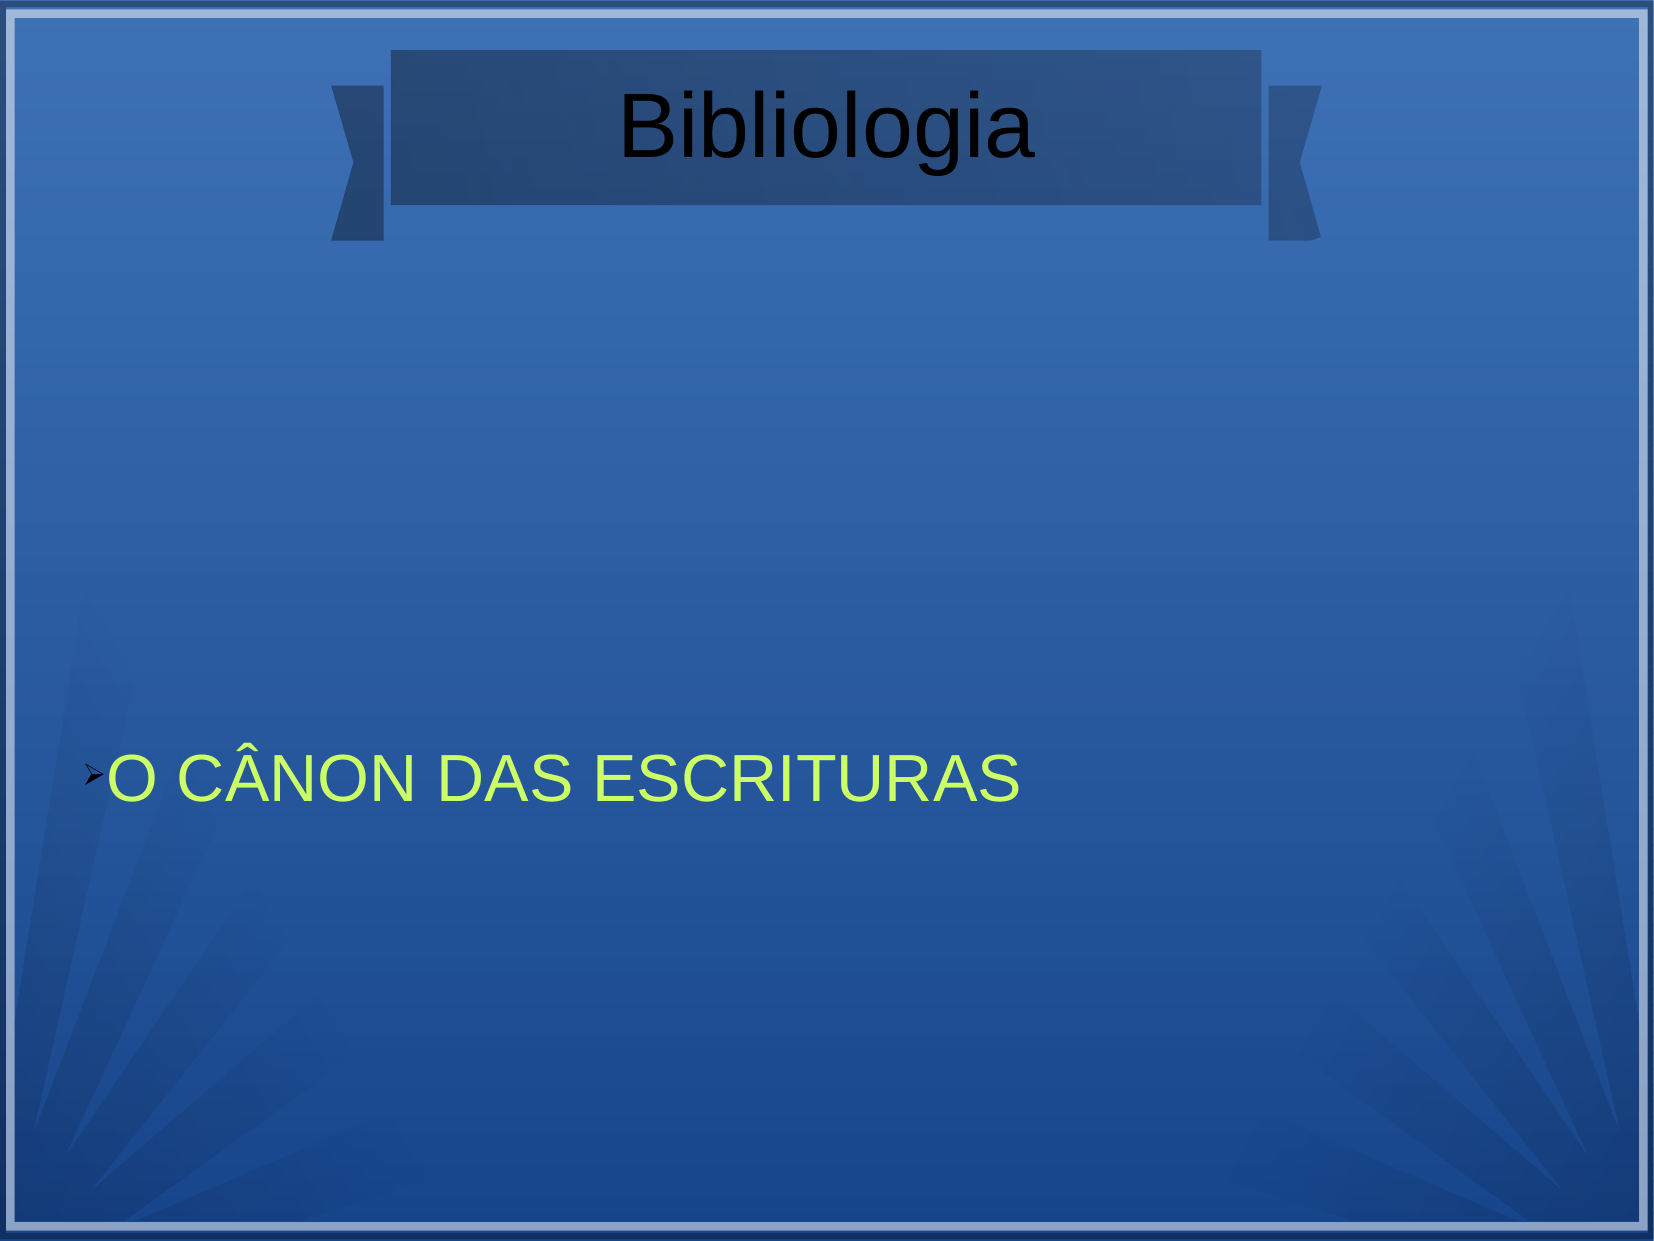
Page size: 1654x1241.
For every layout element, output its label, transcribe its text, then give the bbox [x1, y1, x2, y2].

subtitle O CÂNON DAS ESCRITURAS [82, 299, 1571, 1241]
title Bibliologia [389, 47, 1264, 205]
